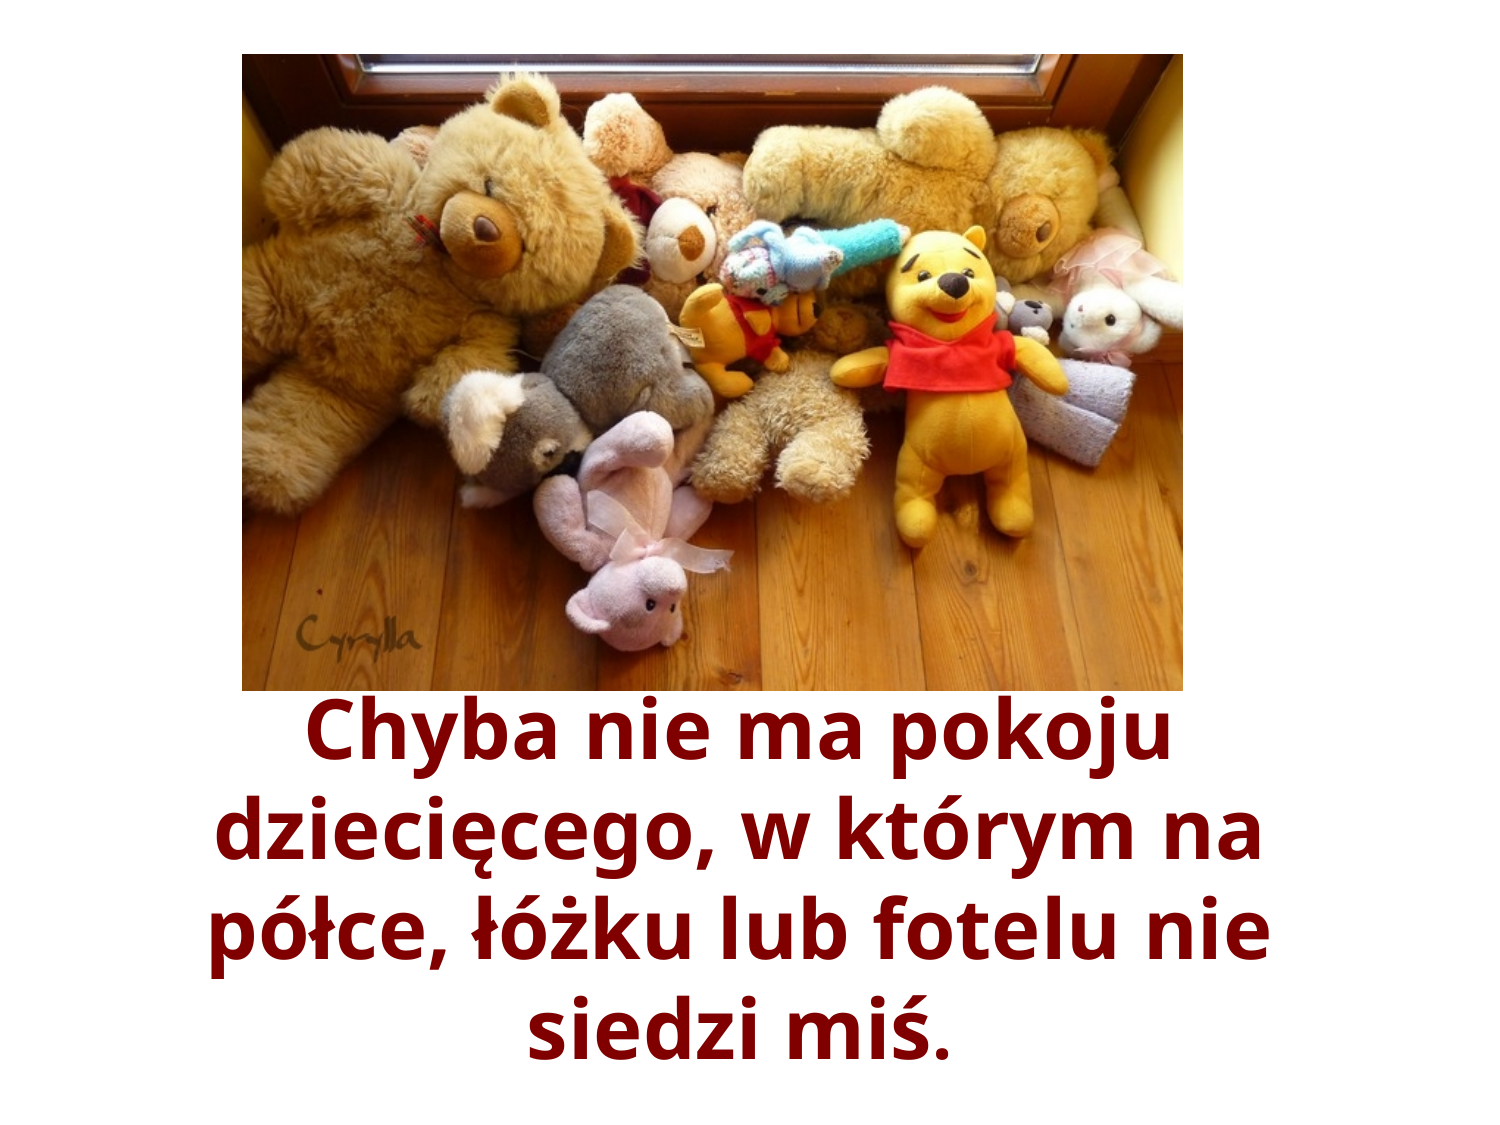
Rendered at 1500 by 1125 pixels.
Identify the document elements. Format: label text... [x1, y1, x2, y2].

title Chyba nie ma pokoju dziecięcego, w którym na półce, łóżku lub fotelu nie siedzi miś. [64, 668, 1415, 1071]
picture [242, 54, 1183, 691]
